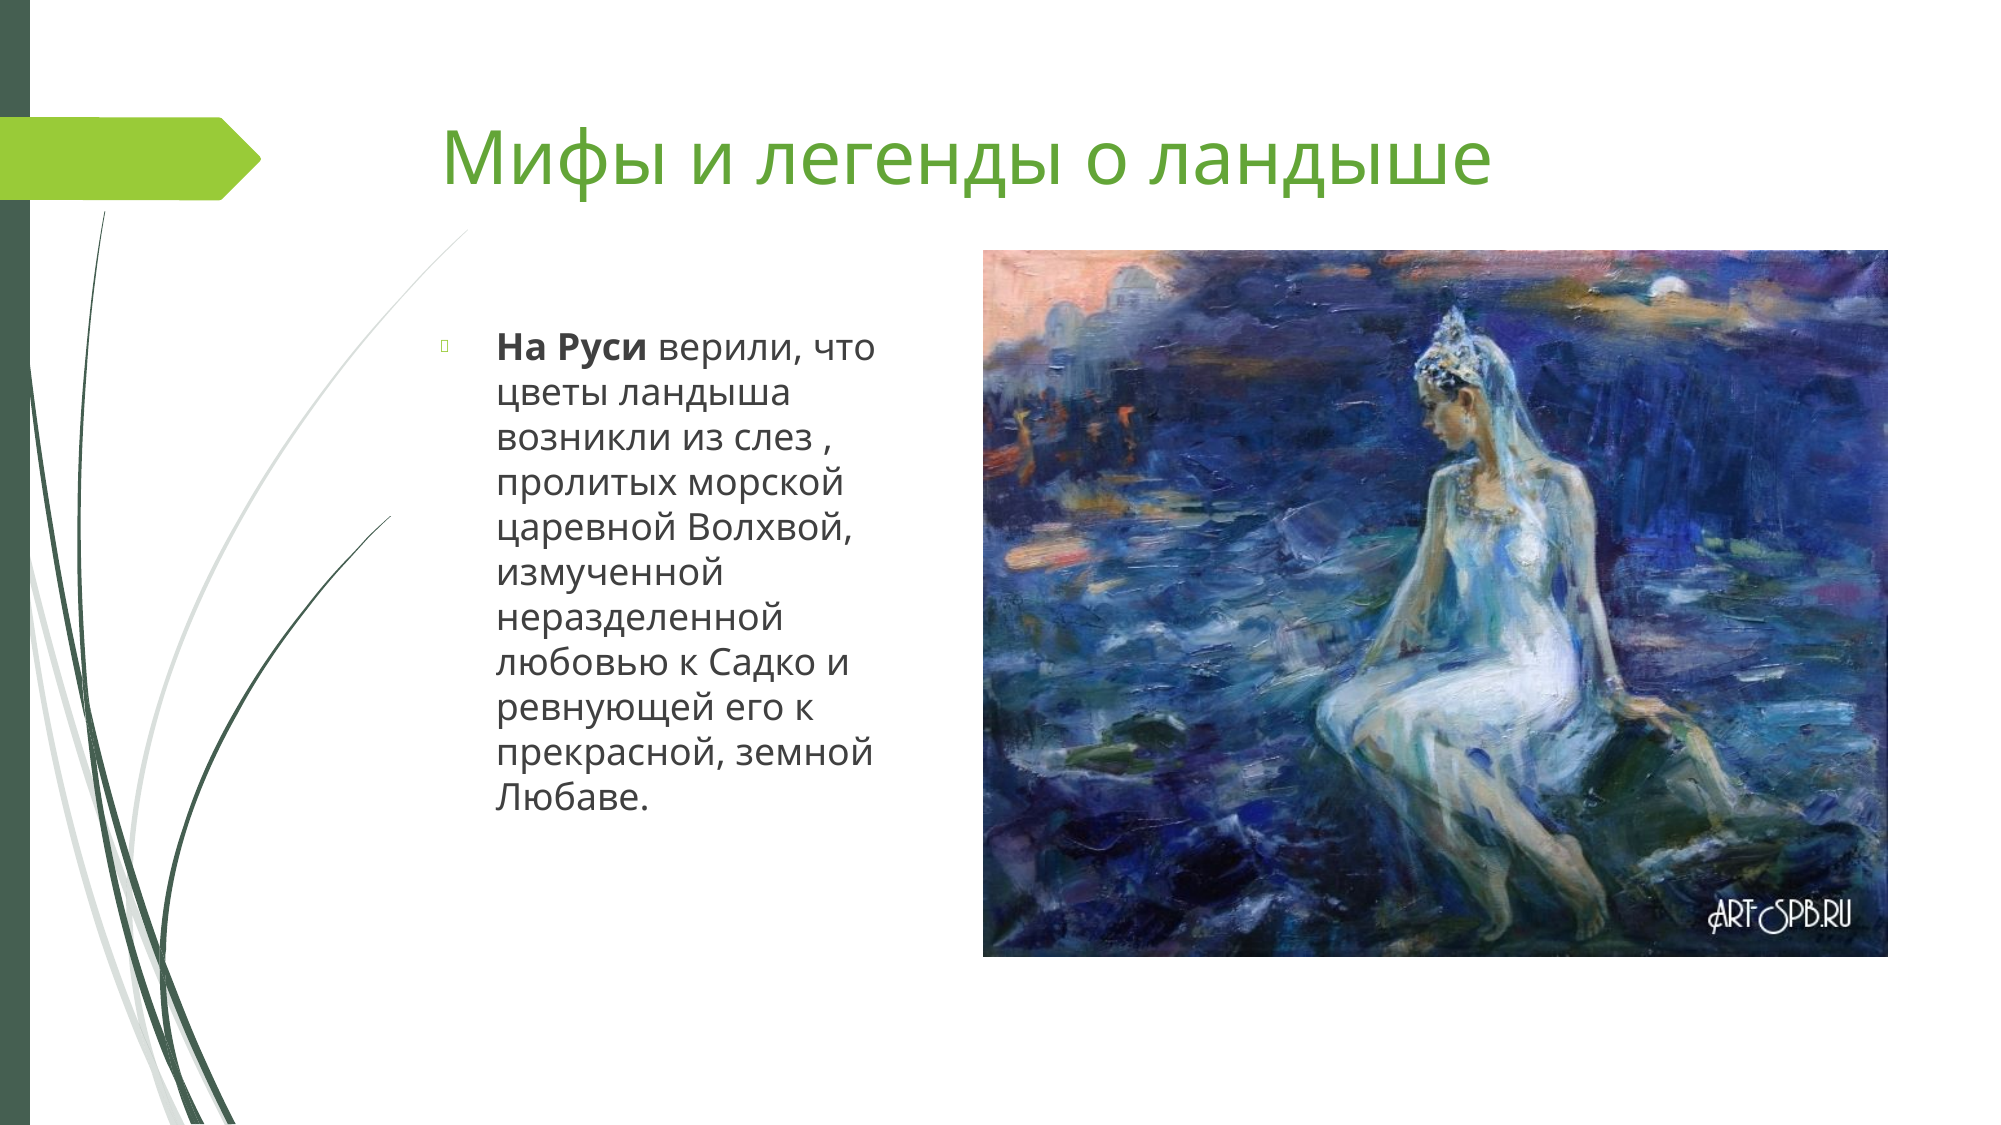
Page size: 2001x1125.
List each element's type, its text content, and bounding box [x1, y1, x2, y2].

title Мифы и легенды о ландыше [425, 102, 1888, 313]
list На Руси верили, что цветы ландыша возникли из слез , пролитых морской царевной Волхвой, измученной неразделенной любовью к Садко и ревнующей его к прекрасной, земной Любаве. [424, 250, 963, 970]
picture [983, 250, 1888, 957]
